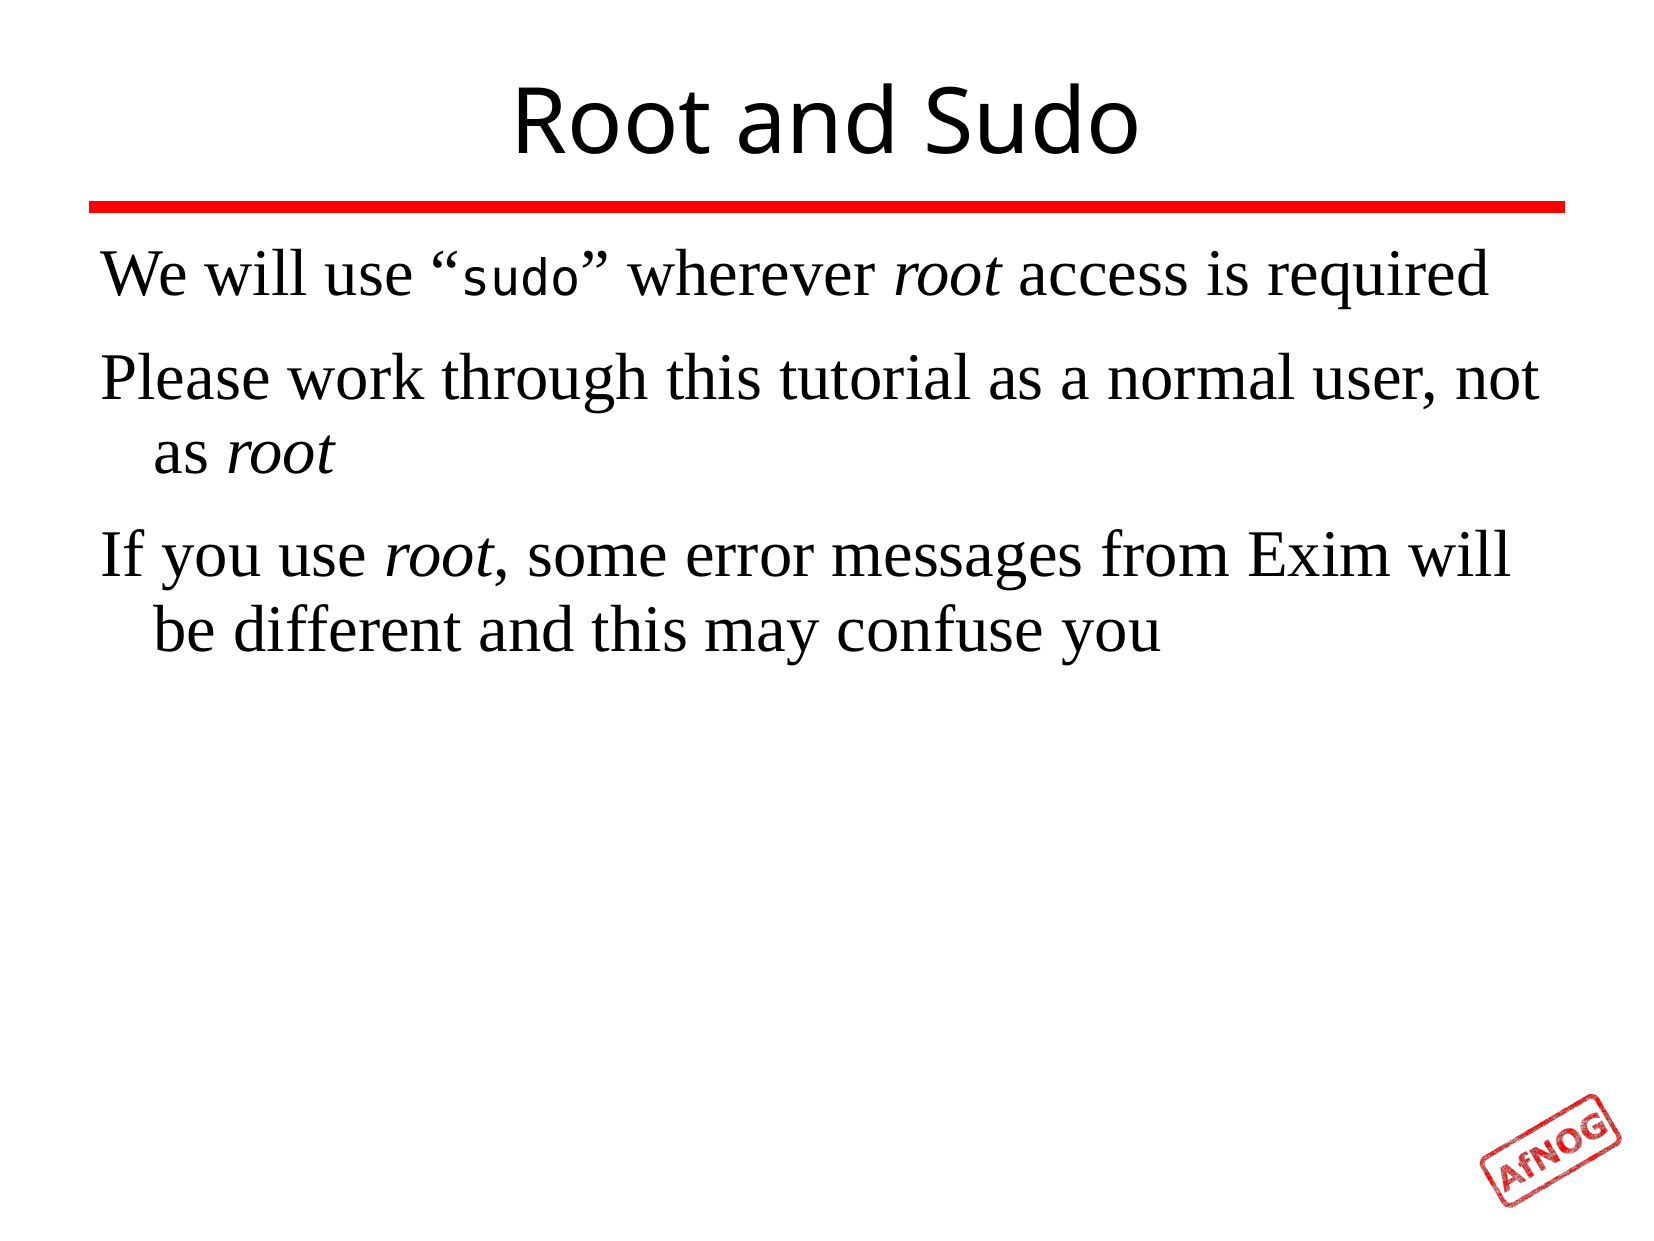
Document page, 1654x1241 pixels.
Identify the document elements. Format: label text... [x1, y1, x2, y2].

title Root and Sudo [88, 29, 1565, 207]
picture [1476, 1090, 1625, 1211]
list We will use “sudo” wherever root access is required Please work through this tutorial as a normal user, not as root If you use root, some error messages from Exim will be different and this may confuse you [82, 236, 1571, 1123]
